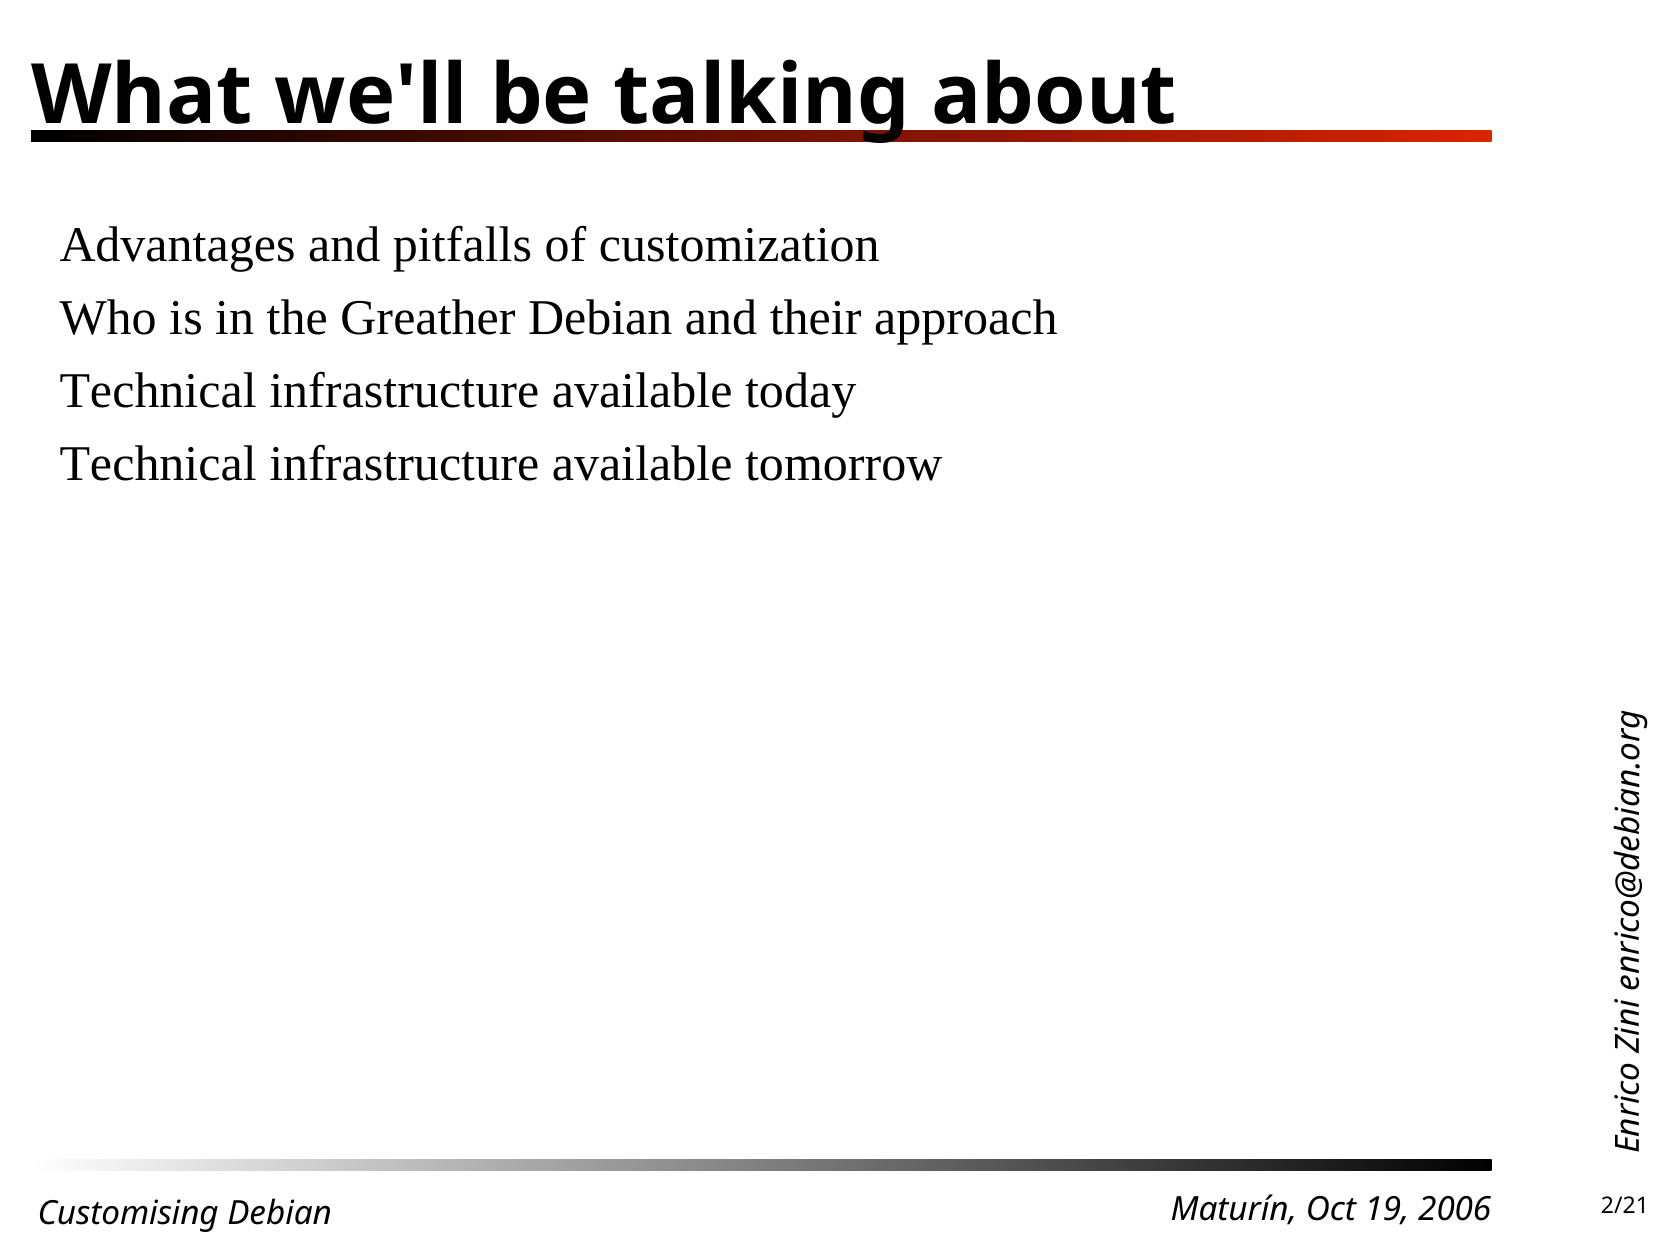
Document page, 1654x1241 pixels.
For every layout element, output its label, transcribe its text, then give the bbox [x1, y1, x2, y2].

text_box What we'll be talking about [31, 34, 1438, 168]
text_box Advantages and pitfalls of customization Who is in the Greather Debian and their approach Technical infrastructure available today Technical infrastructure available tomorrow [59, 216, 1495, 591]
